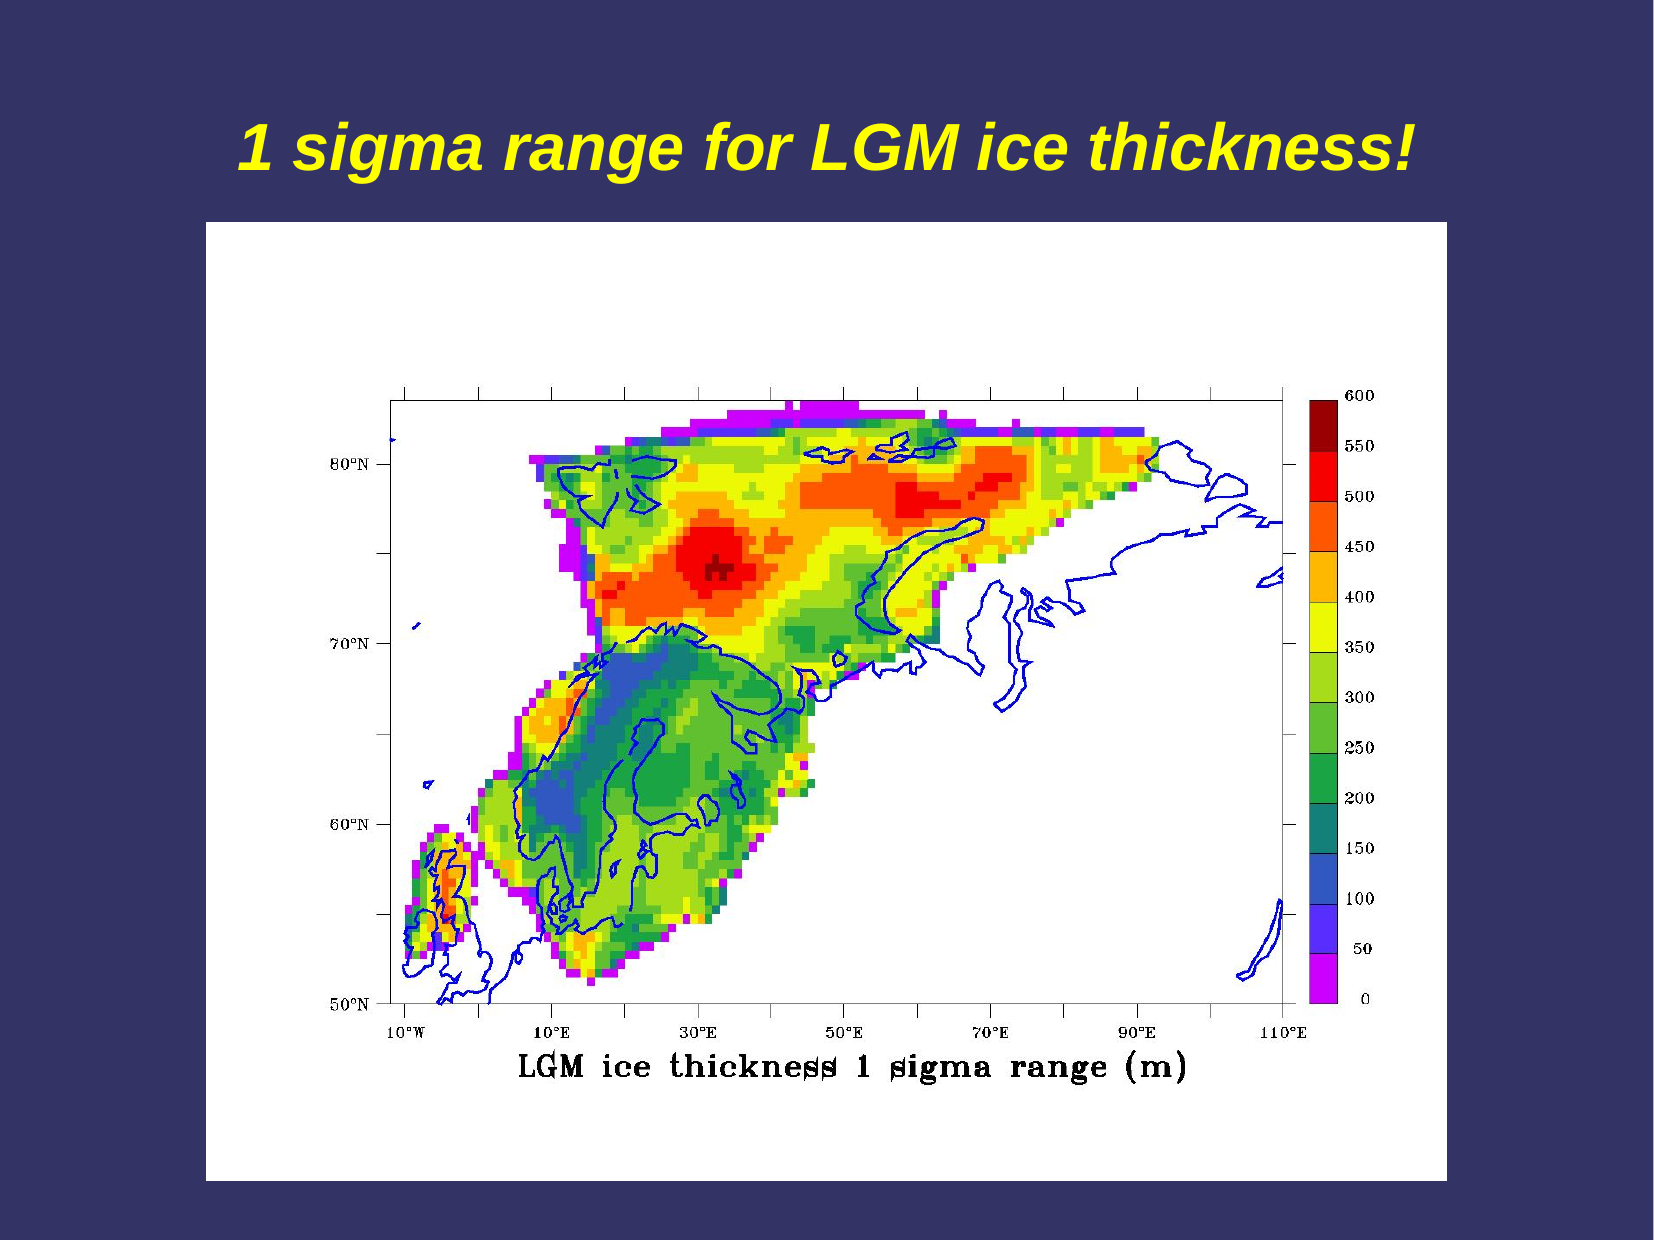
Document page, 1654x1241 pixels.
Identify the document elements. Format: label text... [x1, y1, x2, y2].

picture [206, 222, 1447, 1181]
title 1 sigma range for LGM ice thickness! [121, 49, 1534, 250]
